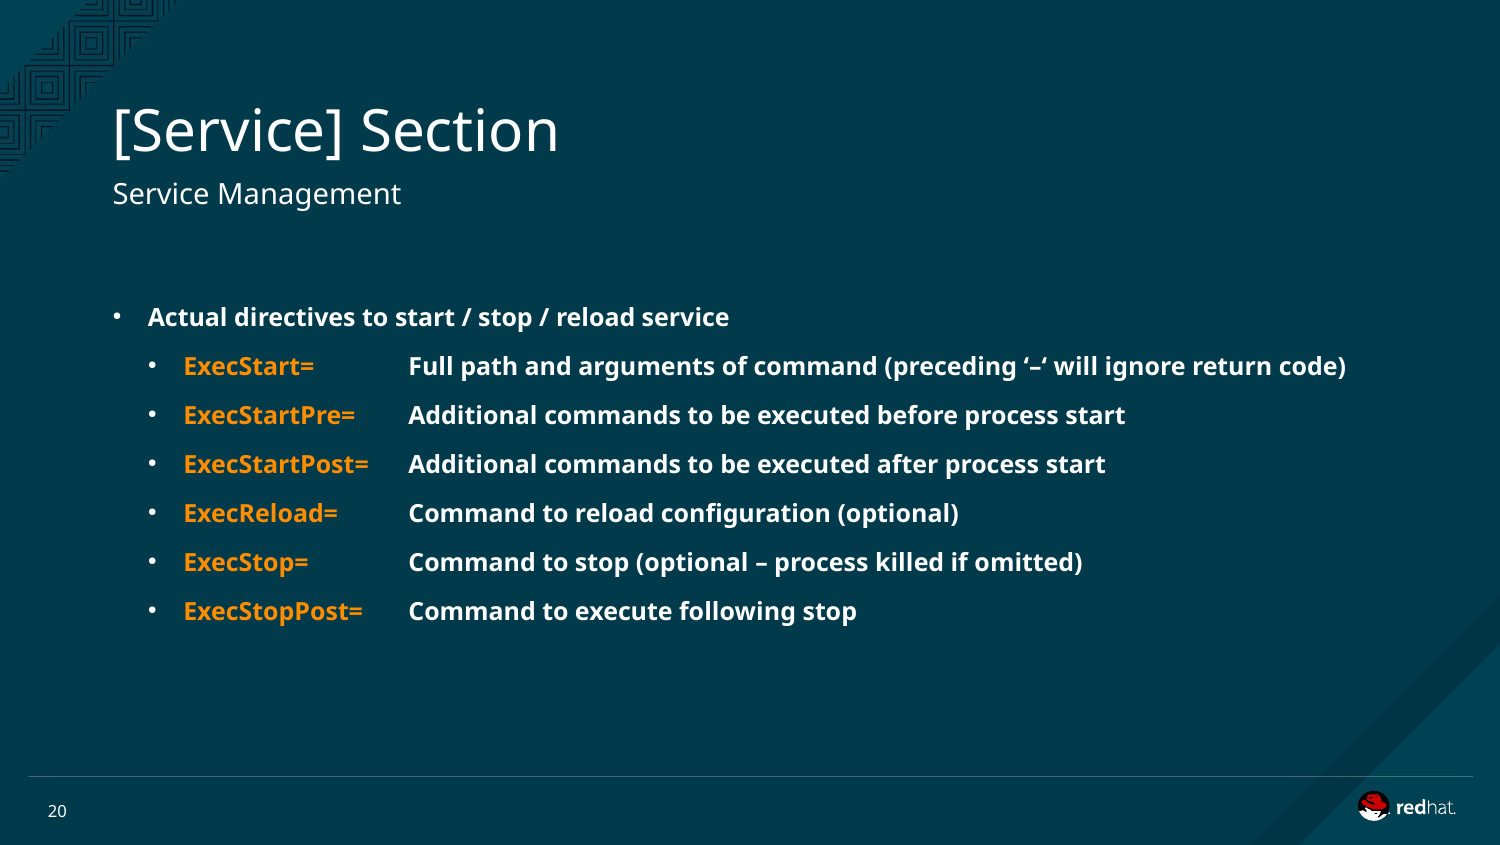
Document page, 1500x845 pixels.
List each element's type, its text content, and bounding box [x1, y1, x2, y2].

text_box Actual directives to start / stop / reload service ExecStart= Full path and arguments of command (preceding ‘–‘ will ignore return code) ExecStartPre= Additional commands to be executed before process start ExecStartPost= Additional commands to be executed after process start ExecReload= Command to reload configuration (optional) ExecStop= Command to stop (optional – process killed if omitted) ExecStopPost= Command to execute following stop [112, 300, 1284, 708]
picture [99, 38, 103, 49]
title [Service] Section [112, 0, 1388, 169]
subtitle Service Management [112, 173, 1388, 237]
